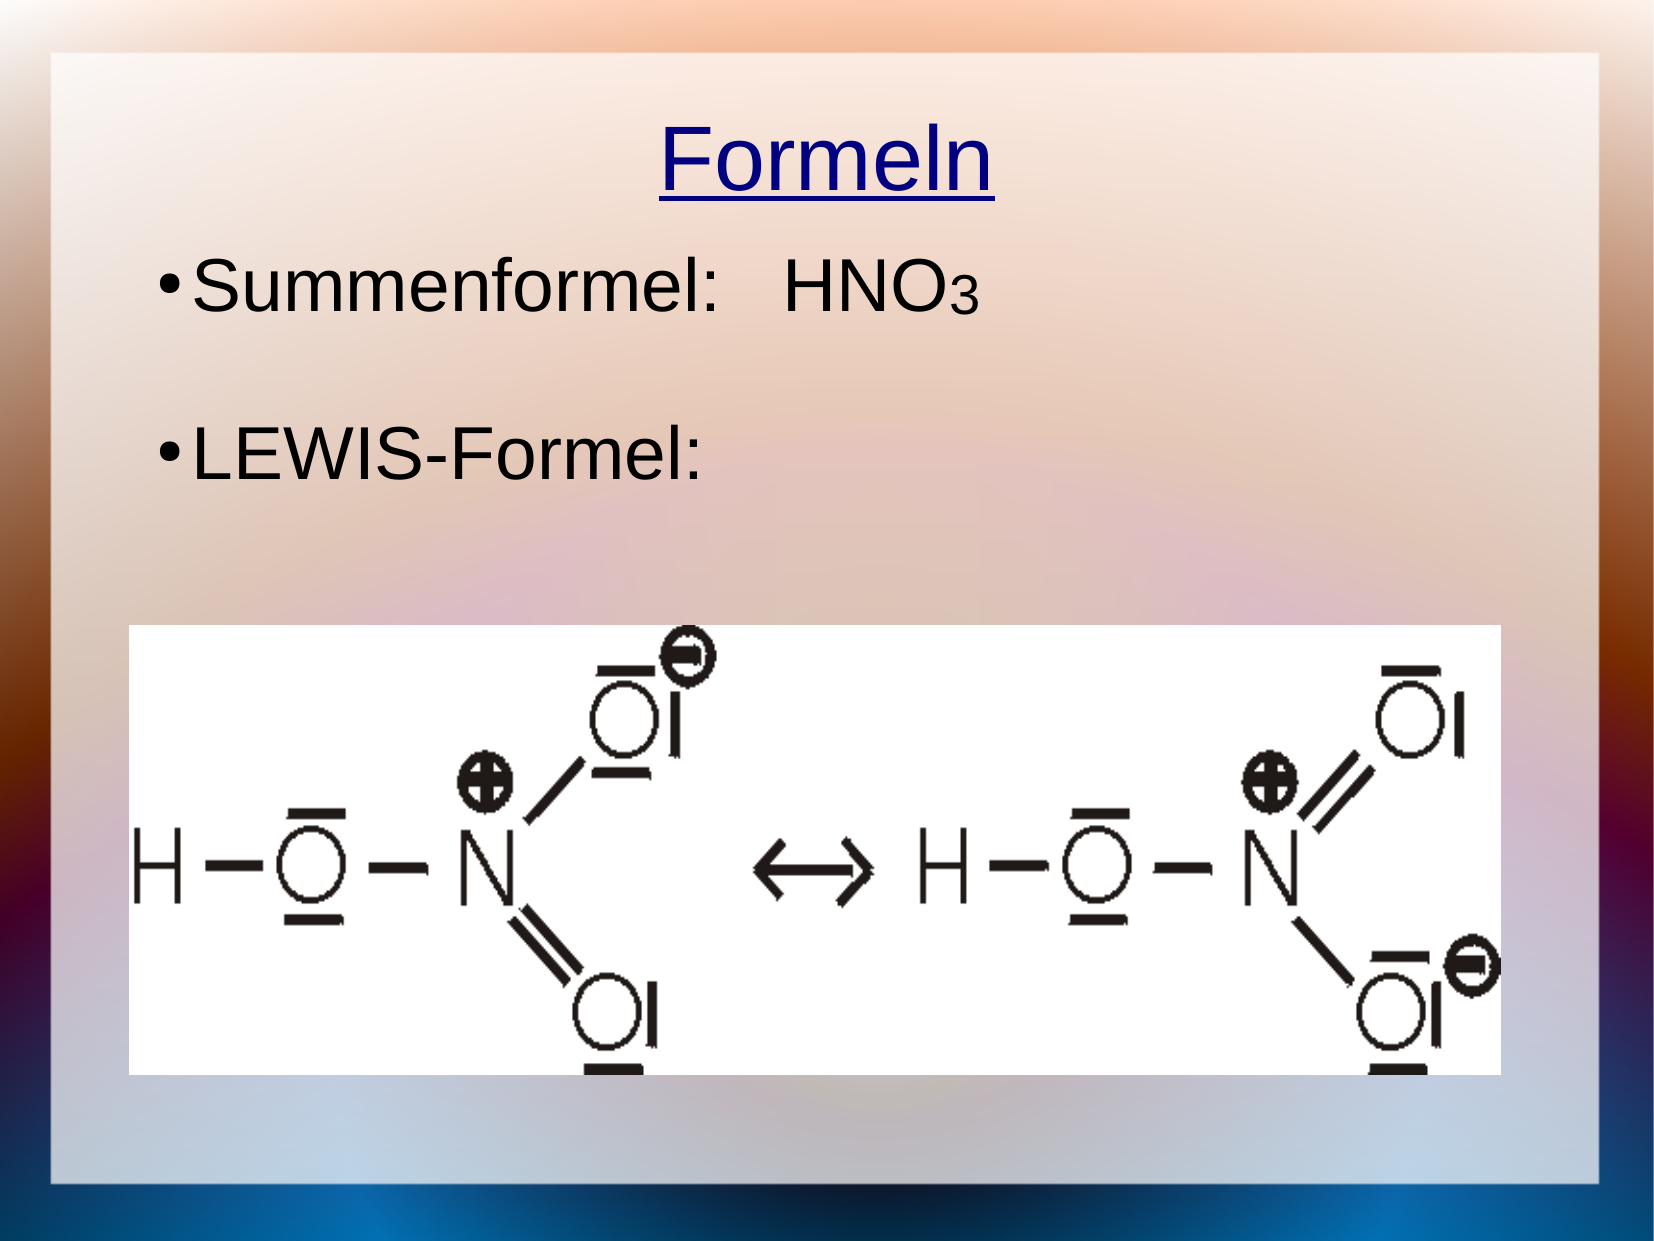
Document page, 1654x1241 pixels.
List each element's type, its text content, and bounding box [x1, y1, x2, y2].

picture [0, 0, 1654, 1241]
title Formeln [82, 55, 1571, 263]
text_box Summenformel: HNO3 LEWIS-Formel: [141, 236, 1489, 533]
